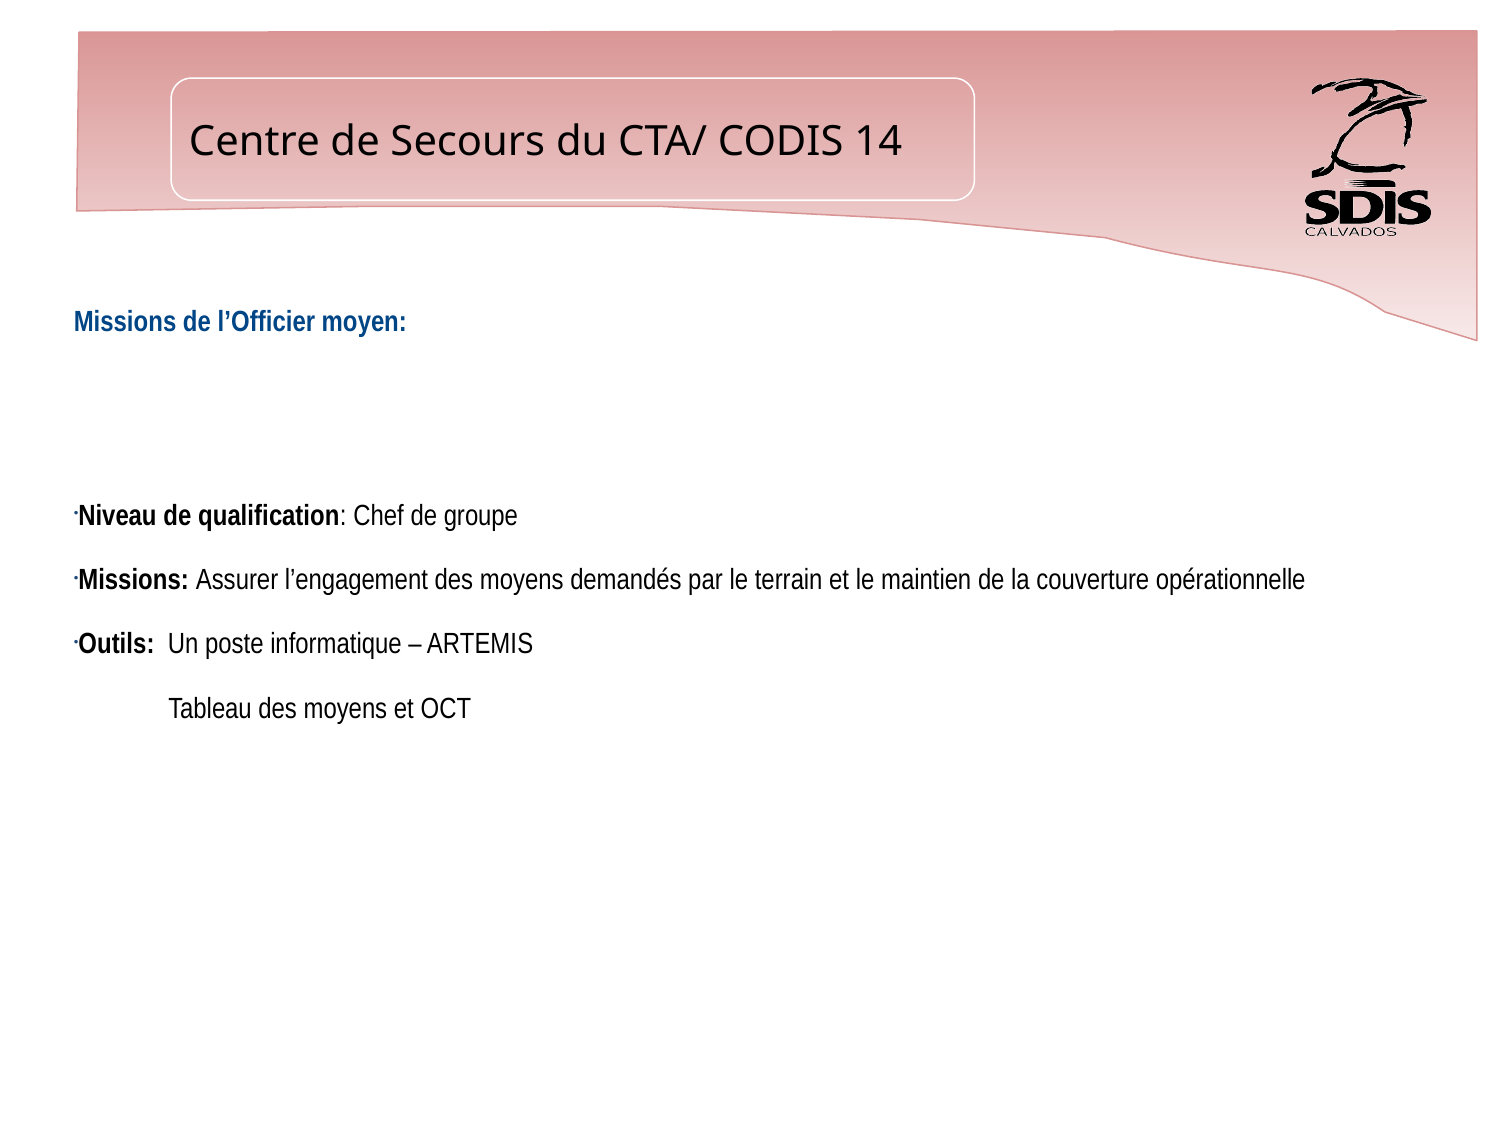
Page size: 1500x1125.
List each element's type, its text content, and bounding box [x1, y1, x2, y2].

text_box [76, 30, 1477, 341]
list Missions de l’Officier moyen: Niveau de qualification: Chef de groupe Missions: Assurer l’engagement des moyens demandés par le terrain et le maintien de la couverture opérationnelle Outils: Un poste informatique – ARTEMIS Tableau des moyens et OCT [59, 295, 1409, 1038]
picture [1305, 78, 1431, 236]
text_box Centre de Secours du CTA/ CODIS 14 [171, 78, 975, 201]
